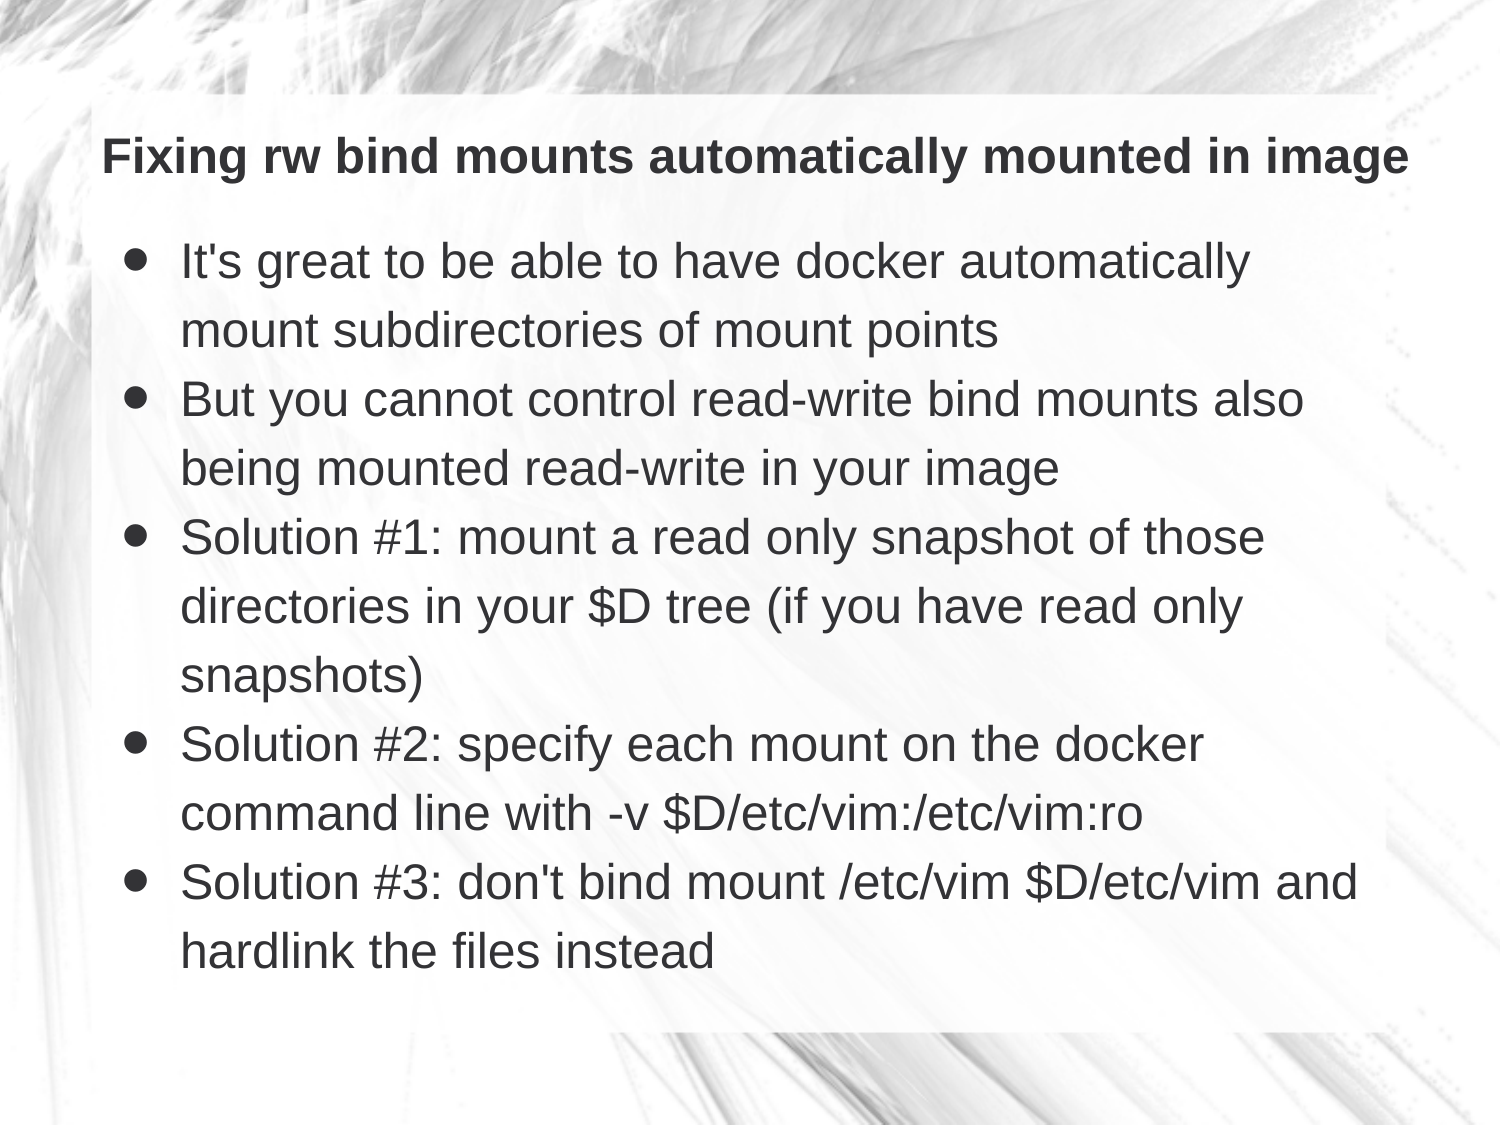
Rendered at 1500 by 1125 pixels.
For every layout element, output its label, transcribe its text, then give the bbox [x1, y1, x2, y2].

list It's great to be able to have docker automatically mount subdirectories of mount points But you cannot control read-write bind mounts also being mounted read-write in your image Solution #1: mount a read only snapshot of those directories in your $D tree (if you have read only snapshots) Solution #2: specify each mount on the docker command line with -v $D/etc/vim:/etc/vim:ro Solution #3: don't bind mount /etc/vim $D/etc/vim and hardlink the files instead [90, 204, 1393, 610]
title Fixing rw bind mounts automatically mounted in image [61, 108, 1456, 225]
picture [0, 0, 1500, 1125]
